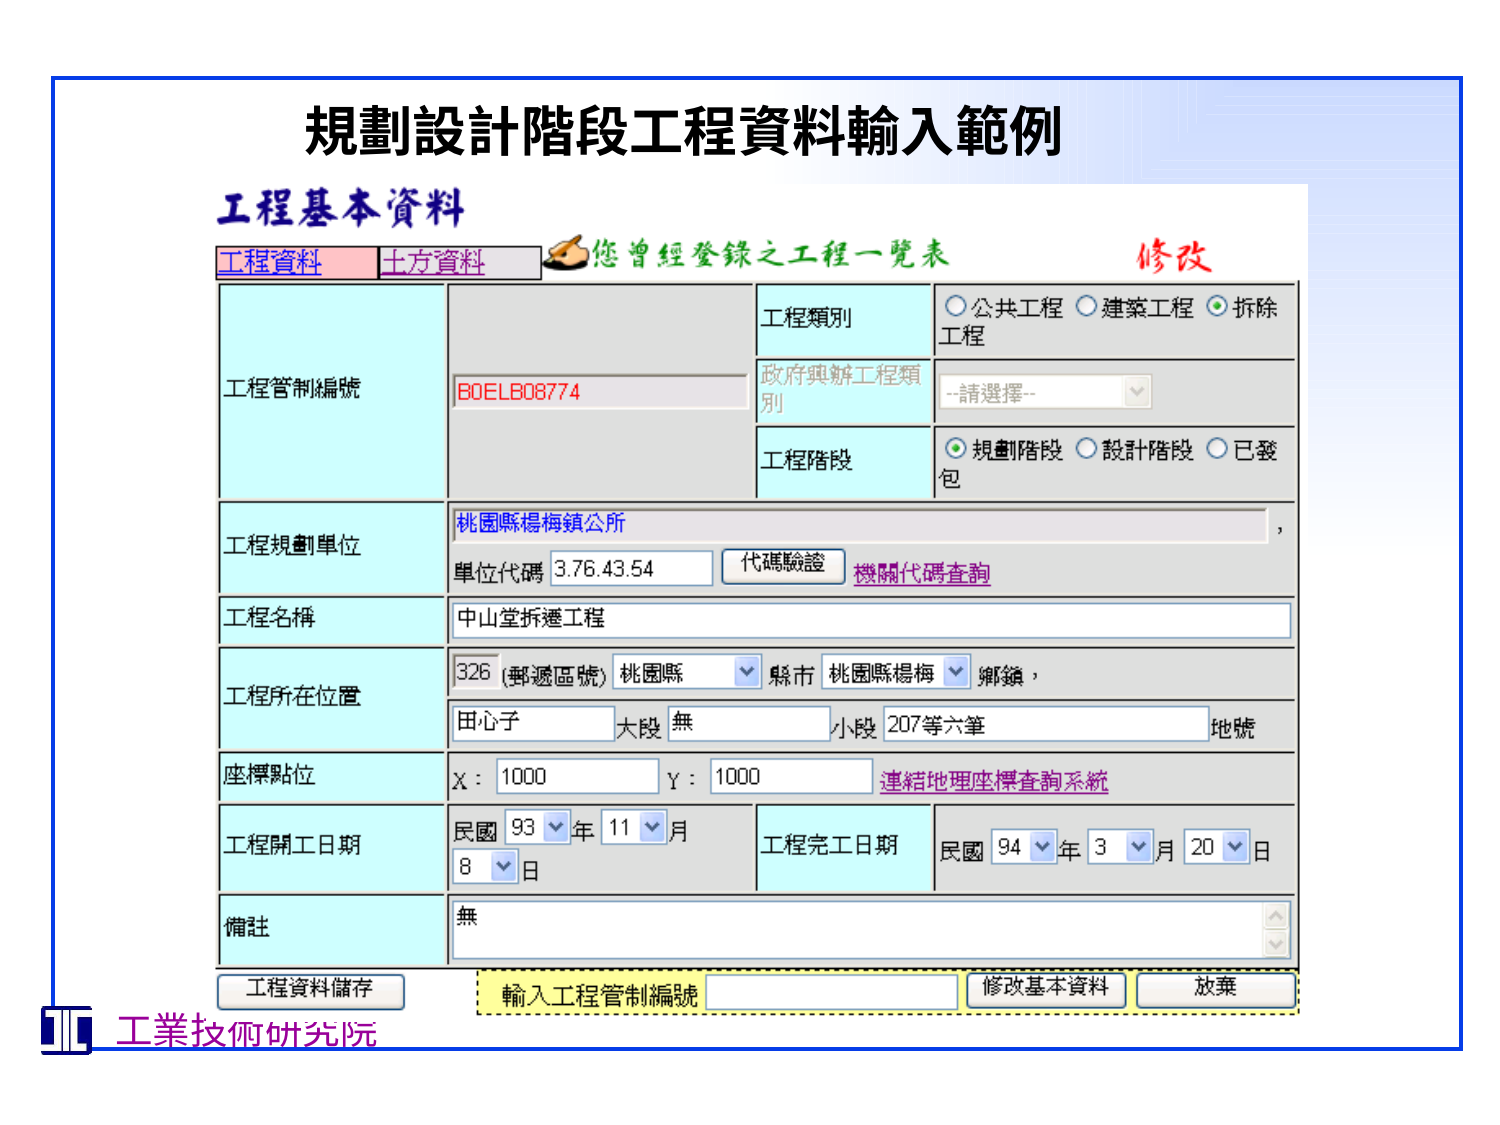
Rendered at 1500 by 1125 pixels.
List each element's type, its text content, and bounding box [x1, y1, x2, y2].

text_box 規劃設計階段工程資料輸入範例 [289, 90, 1091, 170]
picture [206, 184, 1308, 1022]
